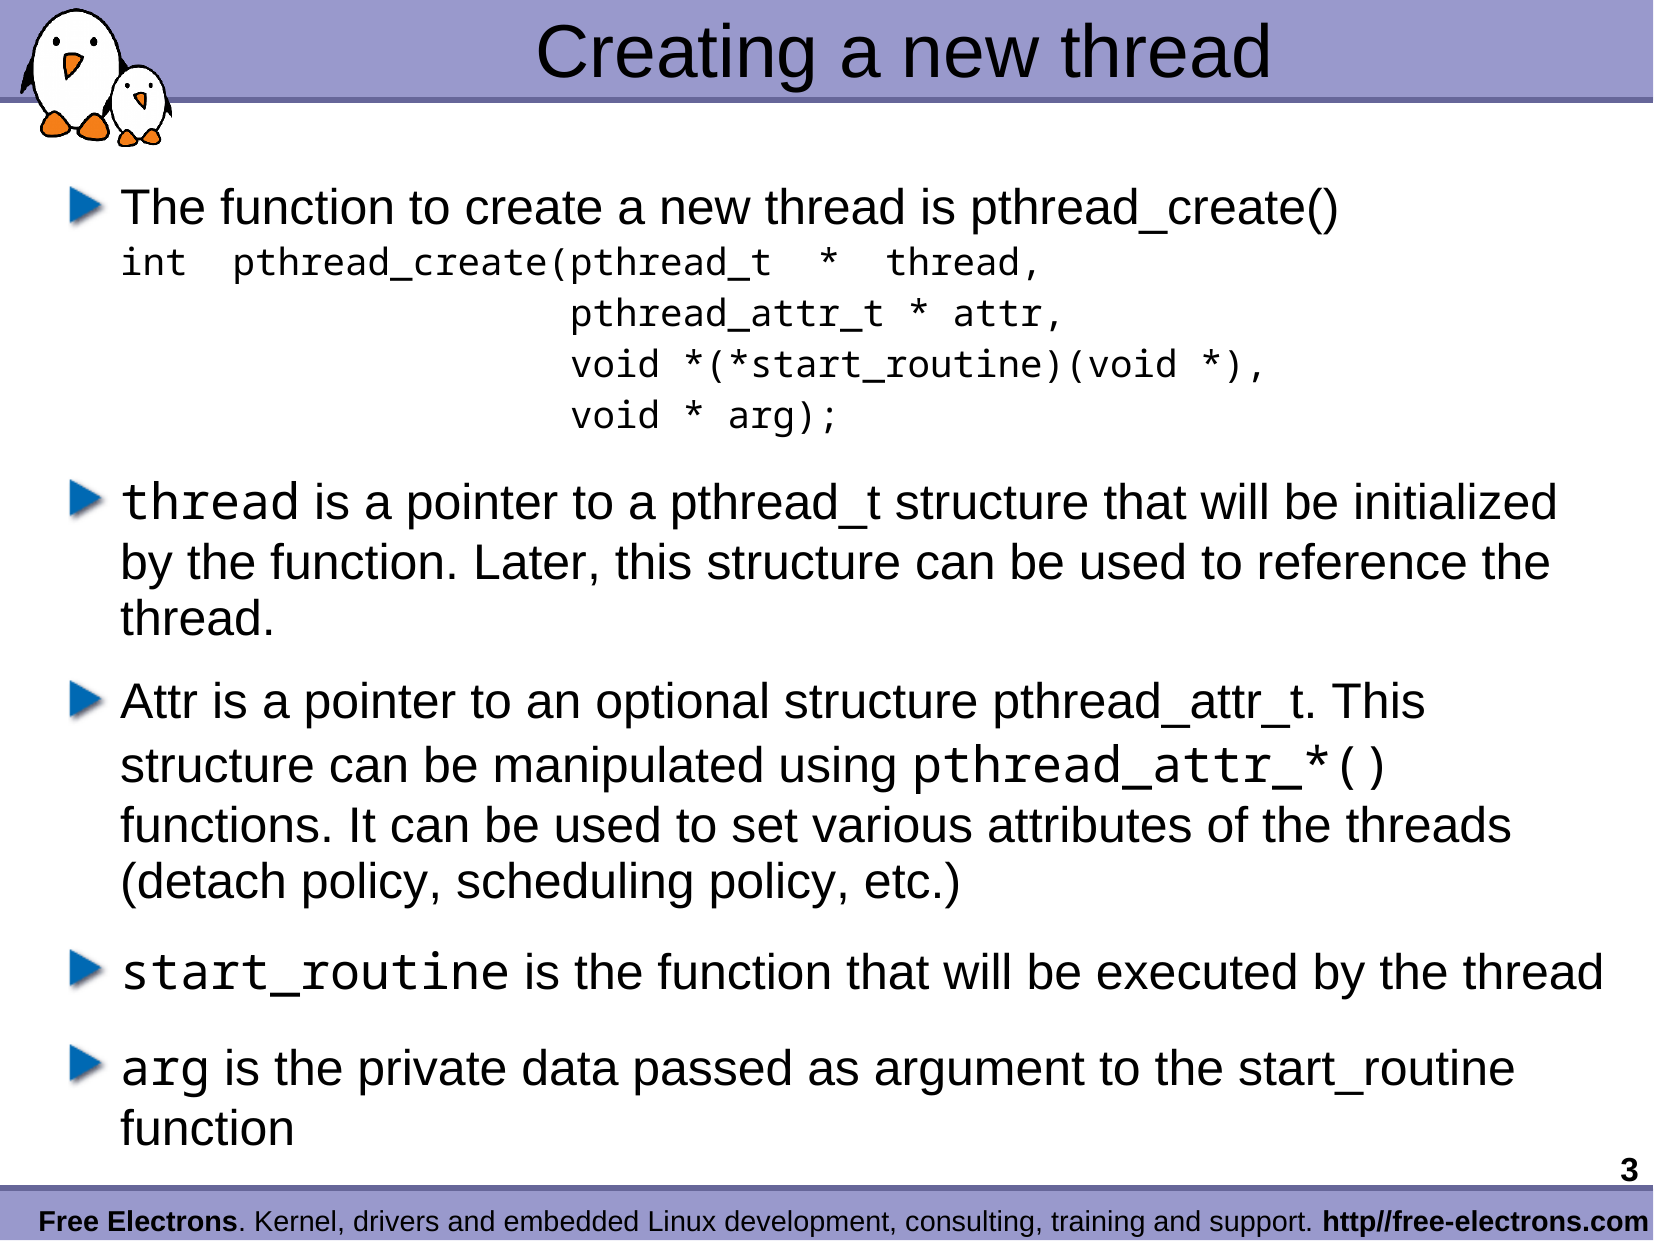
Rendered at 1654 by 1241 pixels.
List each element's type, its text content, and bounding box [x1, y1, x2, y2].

picture [20, 8, 172, 147]
title Creating a new thread [178, 4, 1631, 98]
list The function to create a new thread is pthread_create() int pthread_create(pthread_t * thread, pthread_attr_t * attr, void *(*start_routine)(void *), void * arg); thread is a pointer to a pthread_t structure that will be initialized by the function. Later, this structure can be used to reference the thread. Attr is a pointer to an optional structure pthread_attr_t. This structure can be manipulated using pthread_attr_*() functions. It can be used to set various attributes of the threads (detach policy, scheduling policy, etc.) start_routine is the function that will be executed by the thread arg is the private data passed as argument to the start_routine function [49, 179, 1607, 1148]
